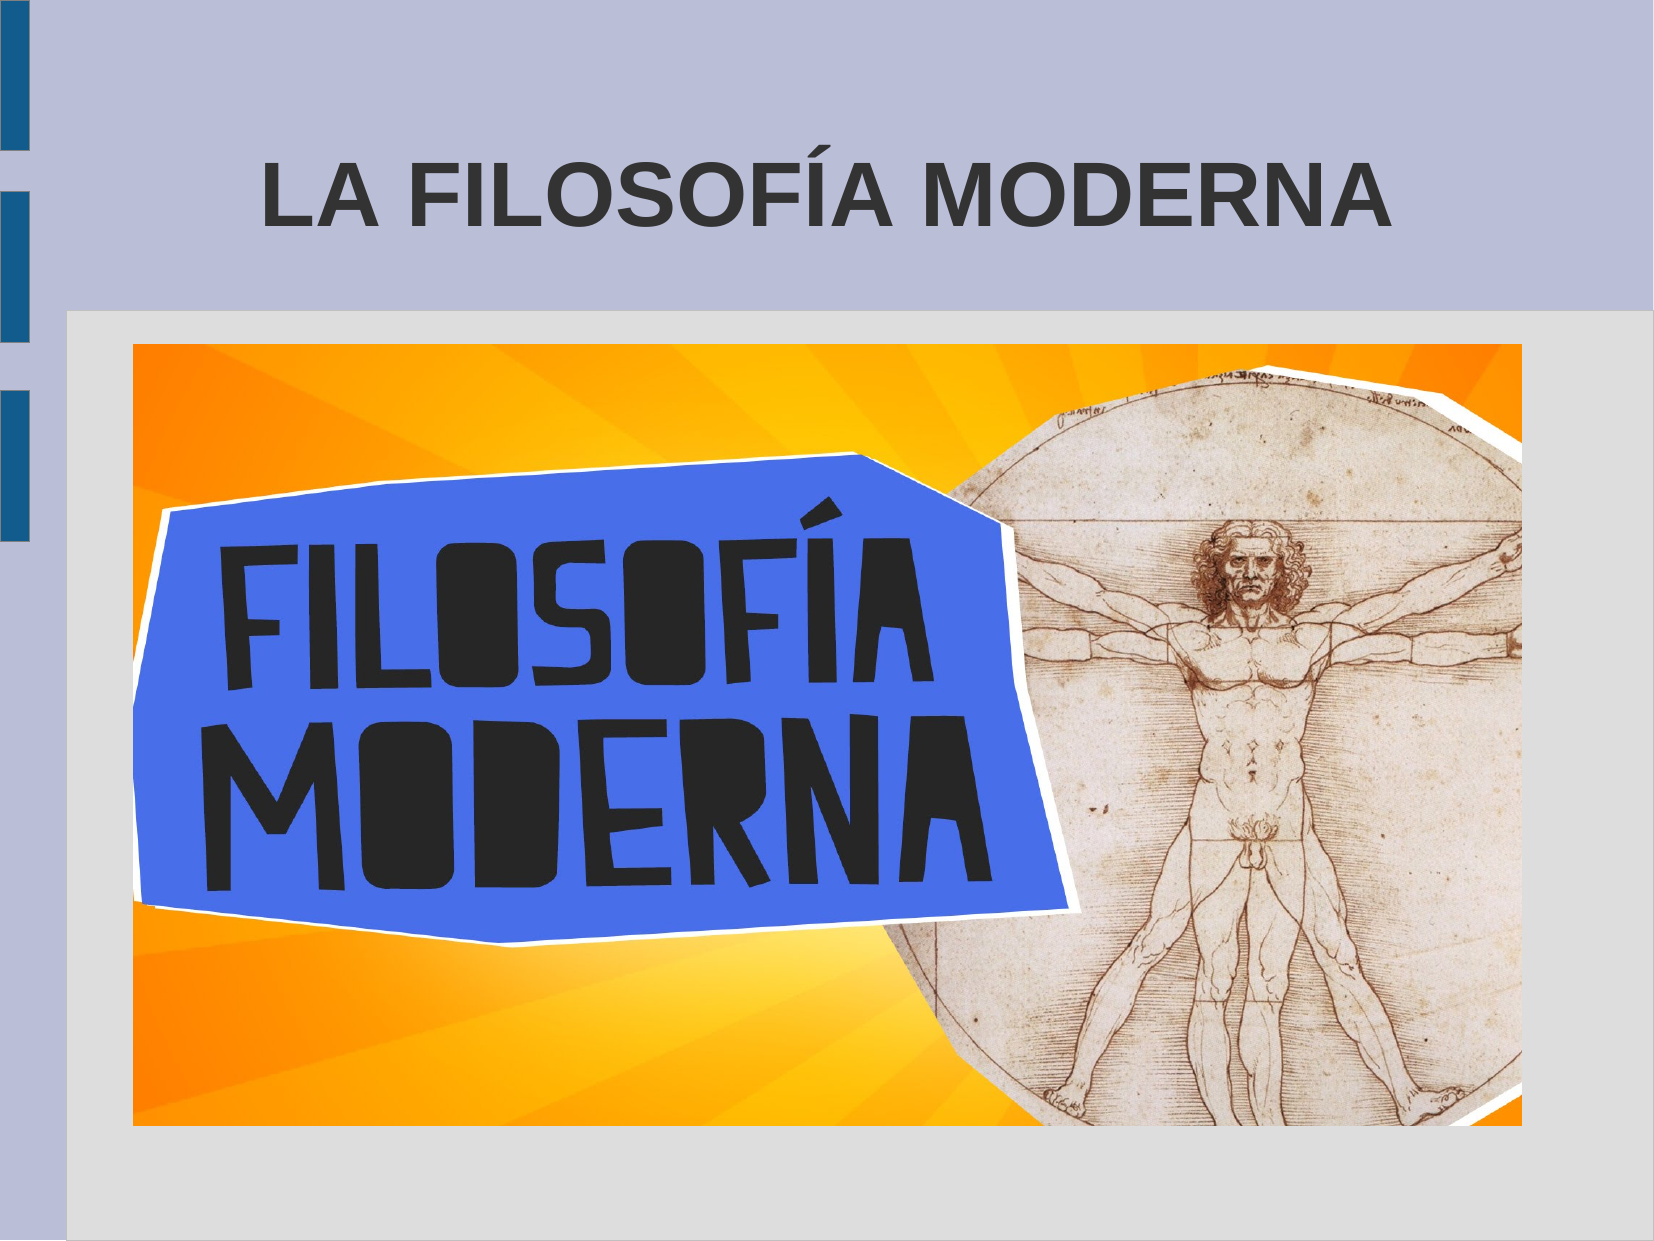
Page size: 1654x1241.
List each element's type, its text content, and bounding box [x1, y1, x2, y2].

picture [133, 344, 1522, 1126]
title LA FILOSOFÍA MODERNA [121, 91, 1534, 299]
